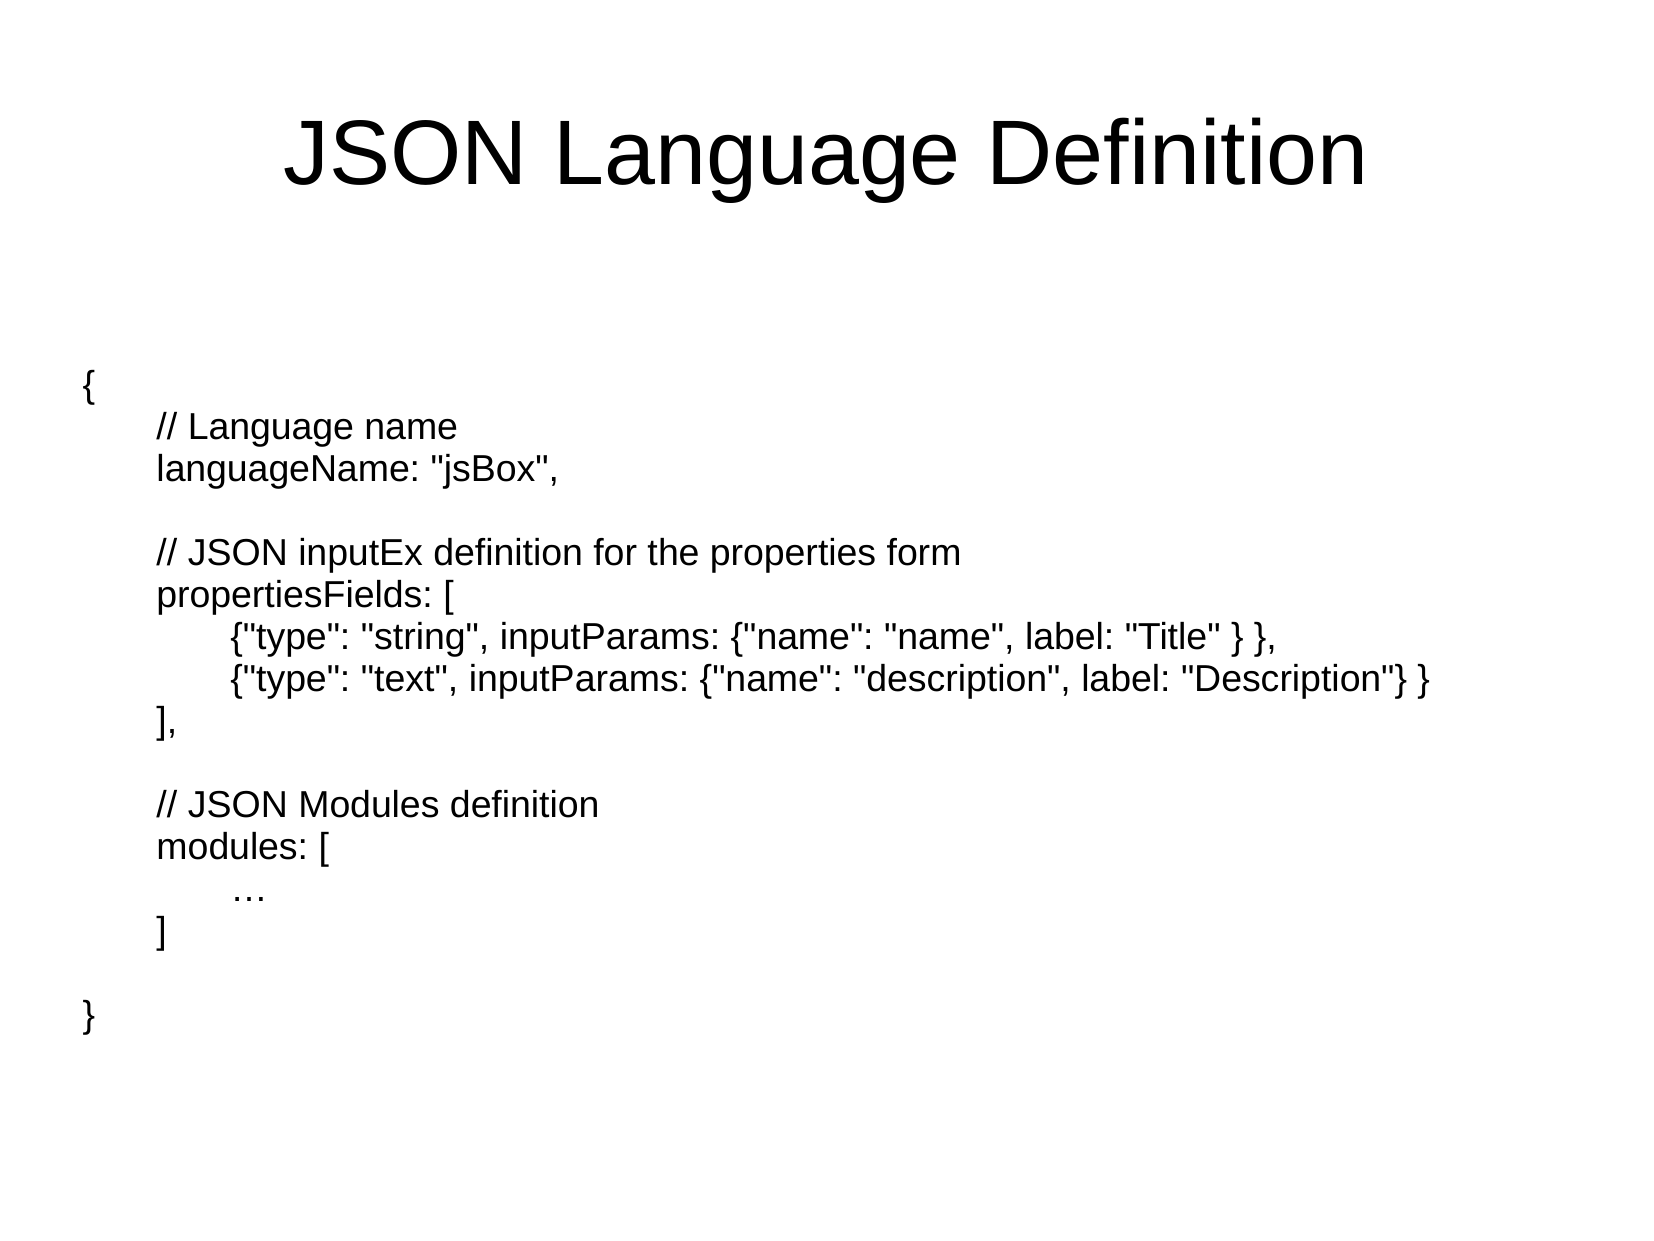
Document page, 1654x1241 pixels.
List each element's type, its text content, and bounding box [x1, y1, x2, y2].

title JSON Language Definition [82, 56, 1571, 250]
subtitle { // Language name languageName: "jsBox", // JSON inputEx definition for the properties form propertiesFields: [ {"type": "string", inputParams: {"name": "name", label: "Title" } }, {"type": "text", inputParams: {"name": "description", label: "Description"} } ], // JSON Modules definition modules: [ … ] } [82, 297, 1571, 1102]
